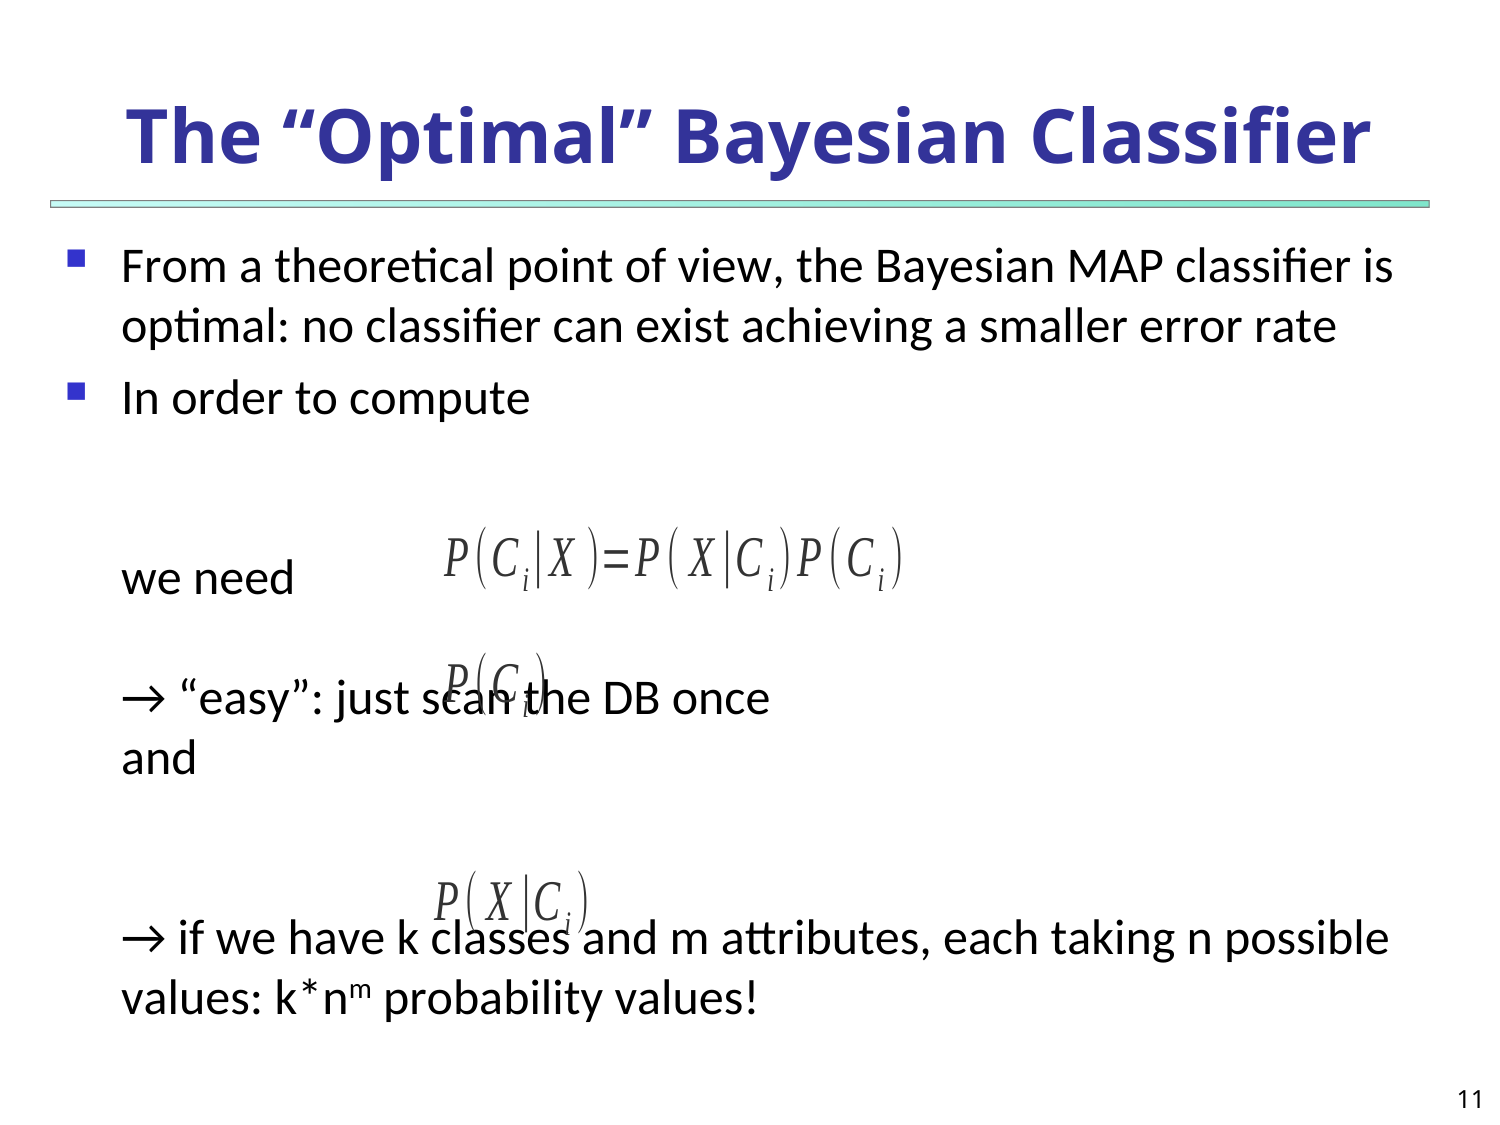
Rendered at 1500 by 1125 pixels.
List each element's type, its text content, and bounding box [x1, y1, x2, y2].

text_box [425, 868, 901, 945]
text_box [435, 650, 910, 727]
text_box [435, 525, 910, 601]
list From a theoretical point of view, the Bayesian MAP classifier is optimal: no classifier can exist achieving a smaller error rate In order to compute we need → “easy”: just scan the DB once and → if we have k classes and m attributes, each taking n possible values: k*nm probability values! [49, 224, 1438, 1093]
text_box <number> [1187, 1062, 1500, 1125]
title The “Optimal” Bayesian Classifier [75, 0, 1426, 187]
